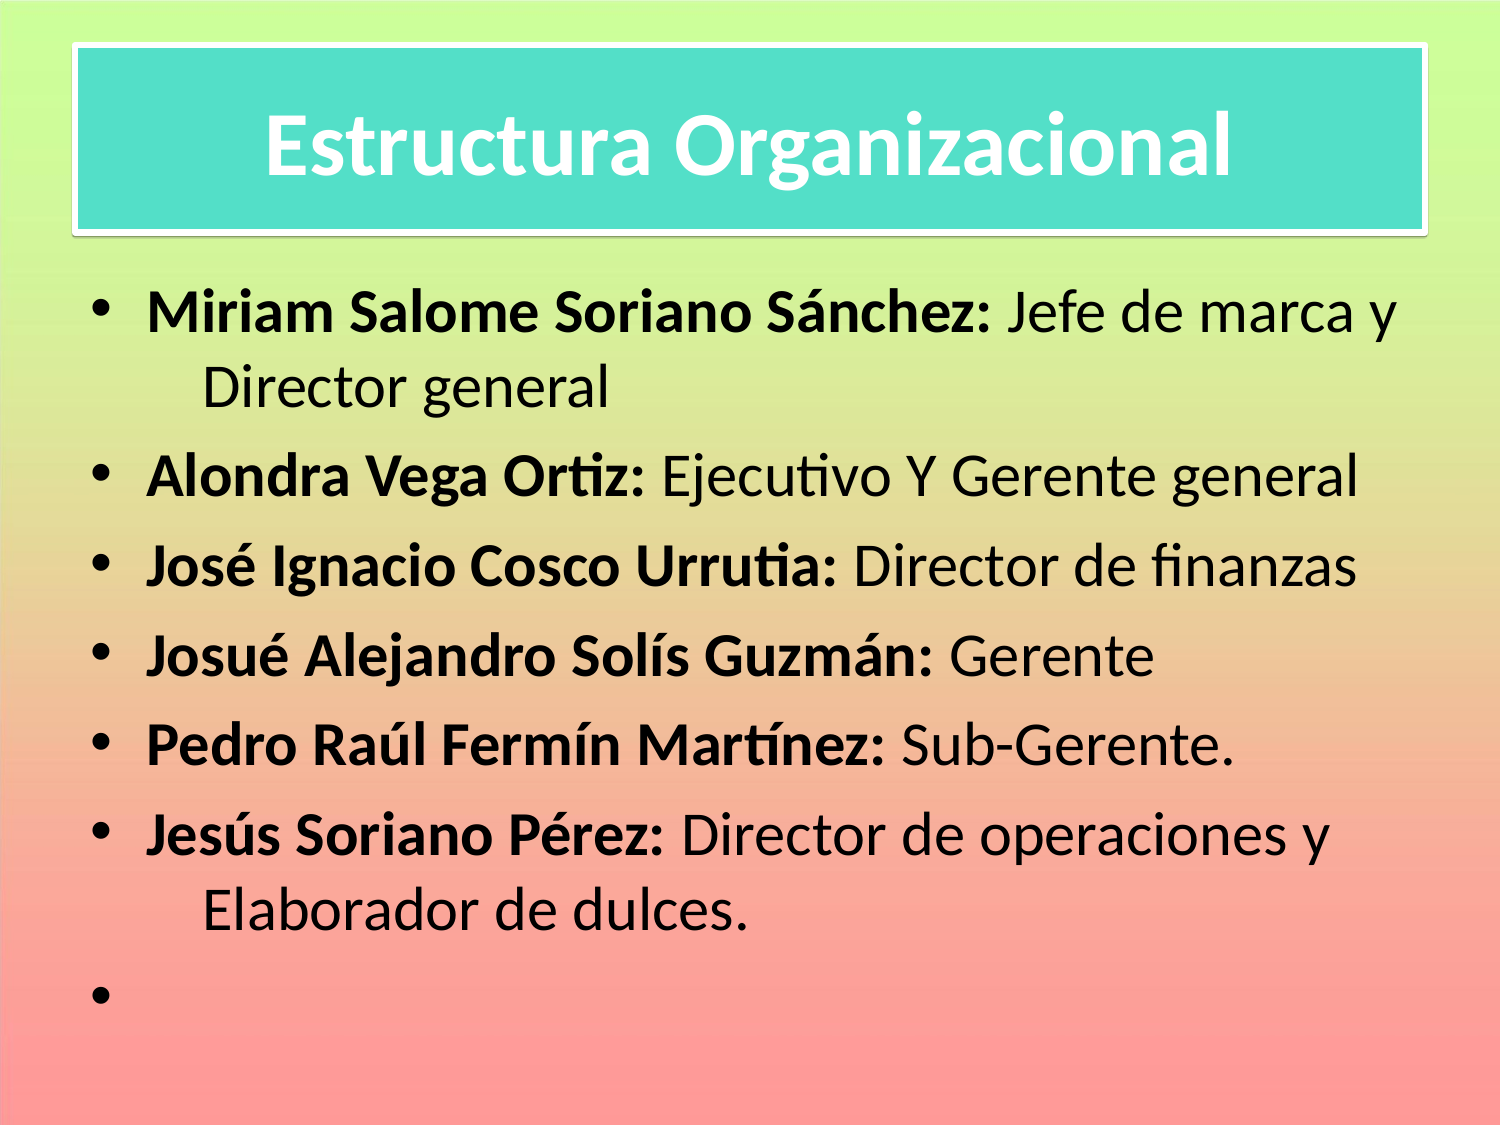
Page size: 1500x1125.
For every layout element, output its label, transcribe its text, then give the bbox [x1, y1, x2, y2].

title Estructura Organizacional [75, 45, 1426, 233]
list Miriam Salome Soriano Sánchez: Jefe de marca y Director general Alondra Vega Ortiz: Ejecutivo Y Gerente general José Ignacio Cosco Urrutia: Director de finanzas Josué Alejandro Solís Guzmán: Gerente Pedro Raúl Fermín Martínez: Sub-Gerente. Jesús Soriano Pérez: Director de operaciones y Elaborador de dulces. [75, 262, 1426, 1005]
picture [0, 0, 1500, 1125]
